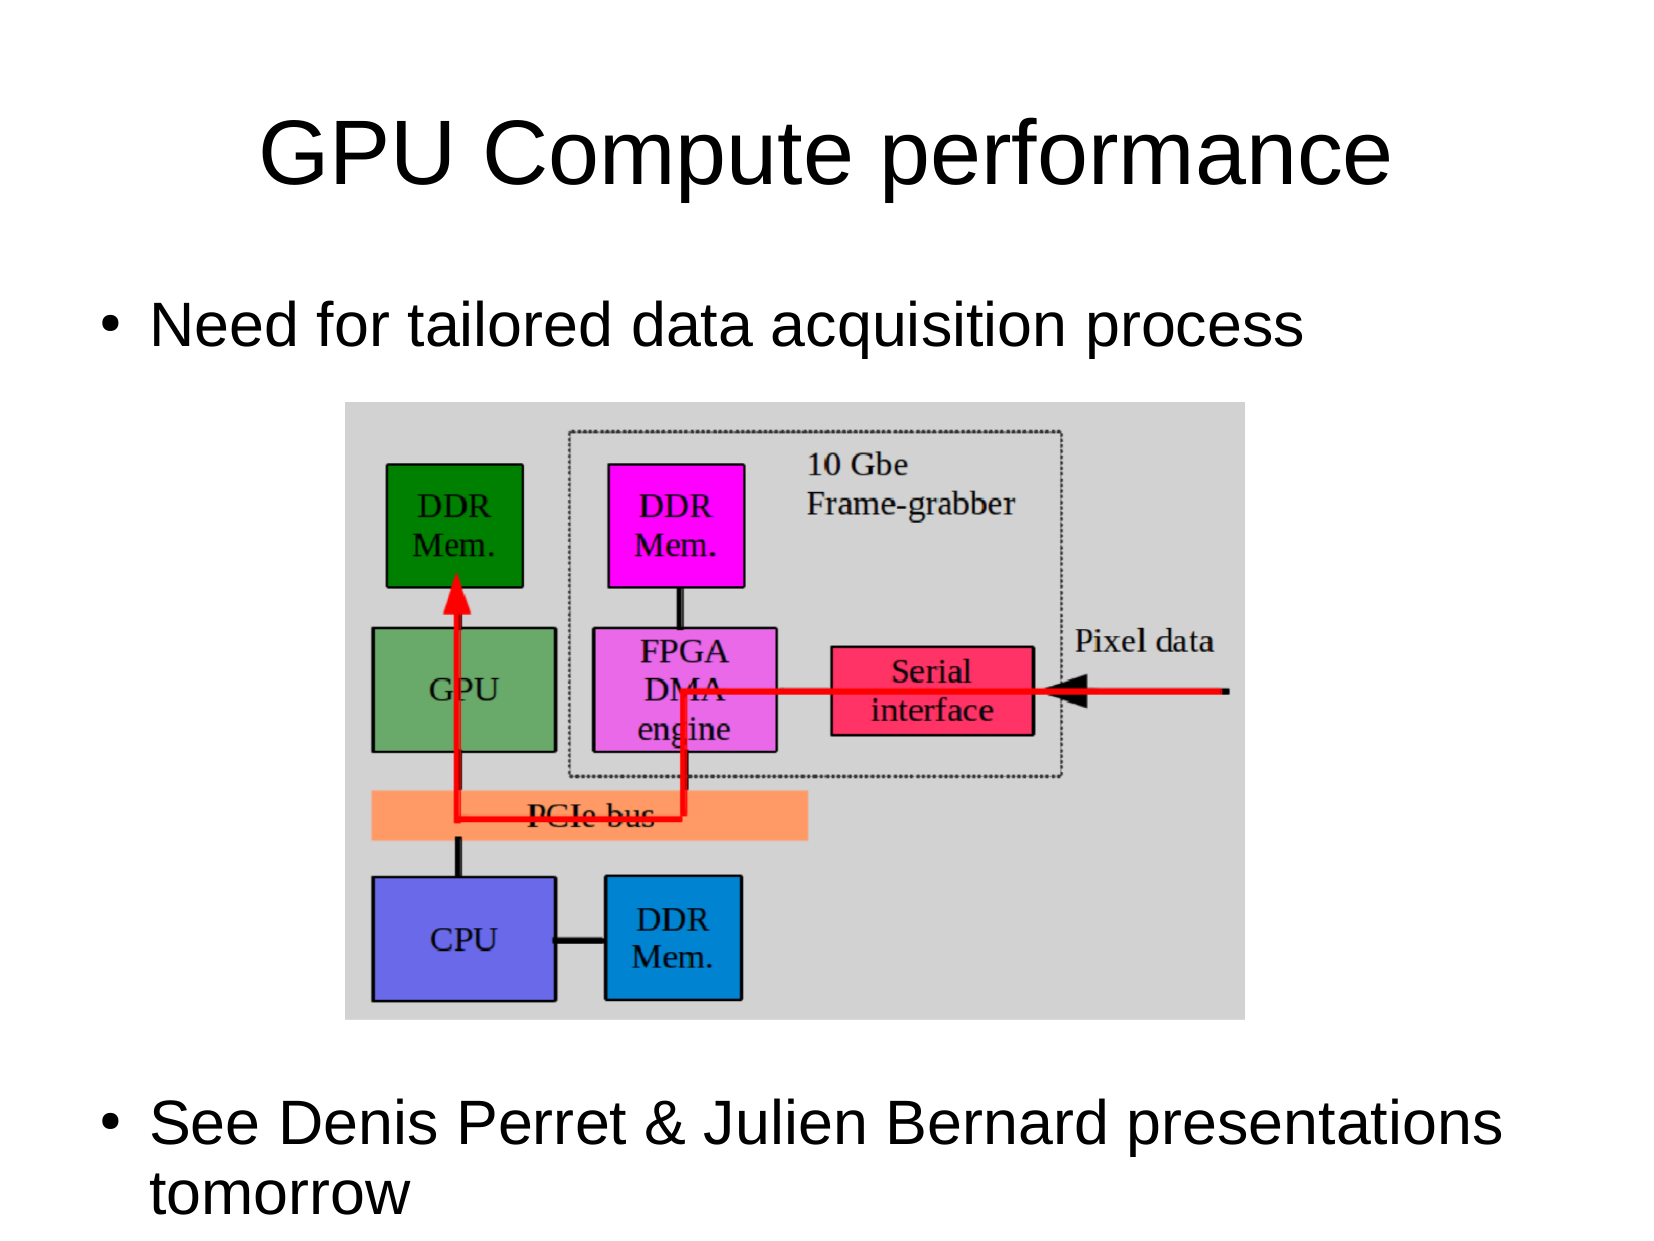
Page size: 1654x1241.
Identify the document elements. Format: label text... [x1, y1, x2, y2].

list Need for tailored data acquisition process See Denis Perret & Julien Bernard presentations tomorrow [82, 290, 1571, 1230]
picture [345, 402, 1245, 1021]
title GPU Compute performance [82, 49, 1571, 257]
